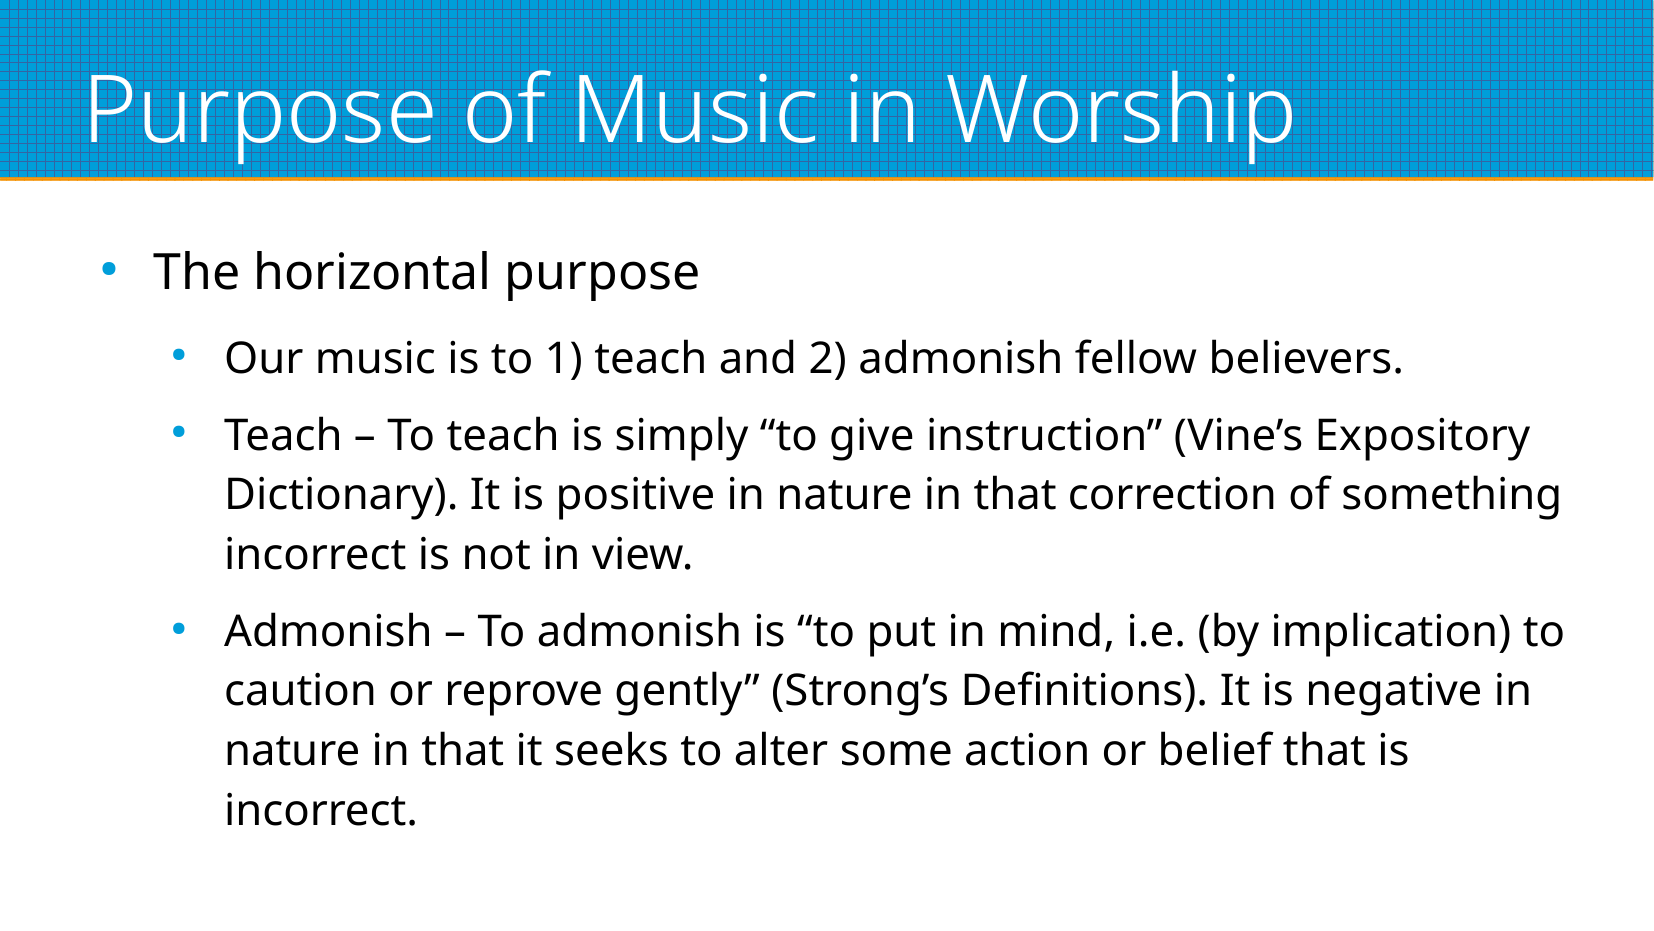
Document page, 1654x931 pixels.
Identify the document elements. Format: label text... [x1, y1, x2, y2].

title Purpose of Music in Worship [82, 14, 1571, 171]
list The horizontal purpose Our music is to 1) teach and 2) admonish fellow believers. Teach – To teach is simply “to give instruction” (Vine’s Expository Dictionary). It is positive in nature in that correction of something incorrect is not in view. Admonish – To admonish is “to put in mind, i.e. (by implication) to caution or reprove gently” (Strong’s Definitions). It is negative in nature in that it seeks to alter some action or belief that is incorrect. [82, 236, 1613, 863]
